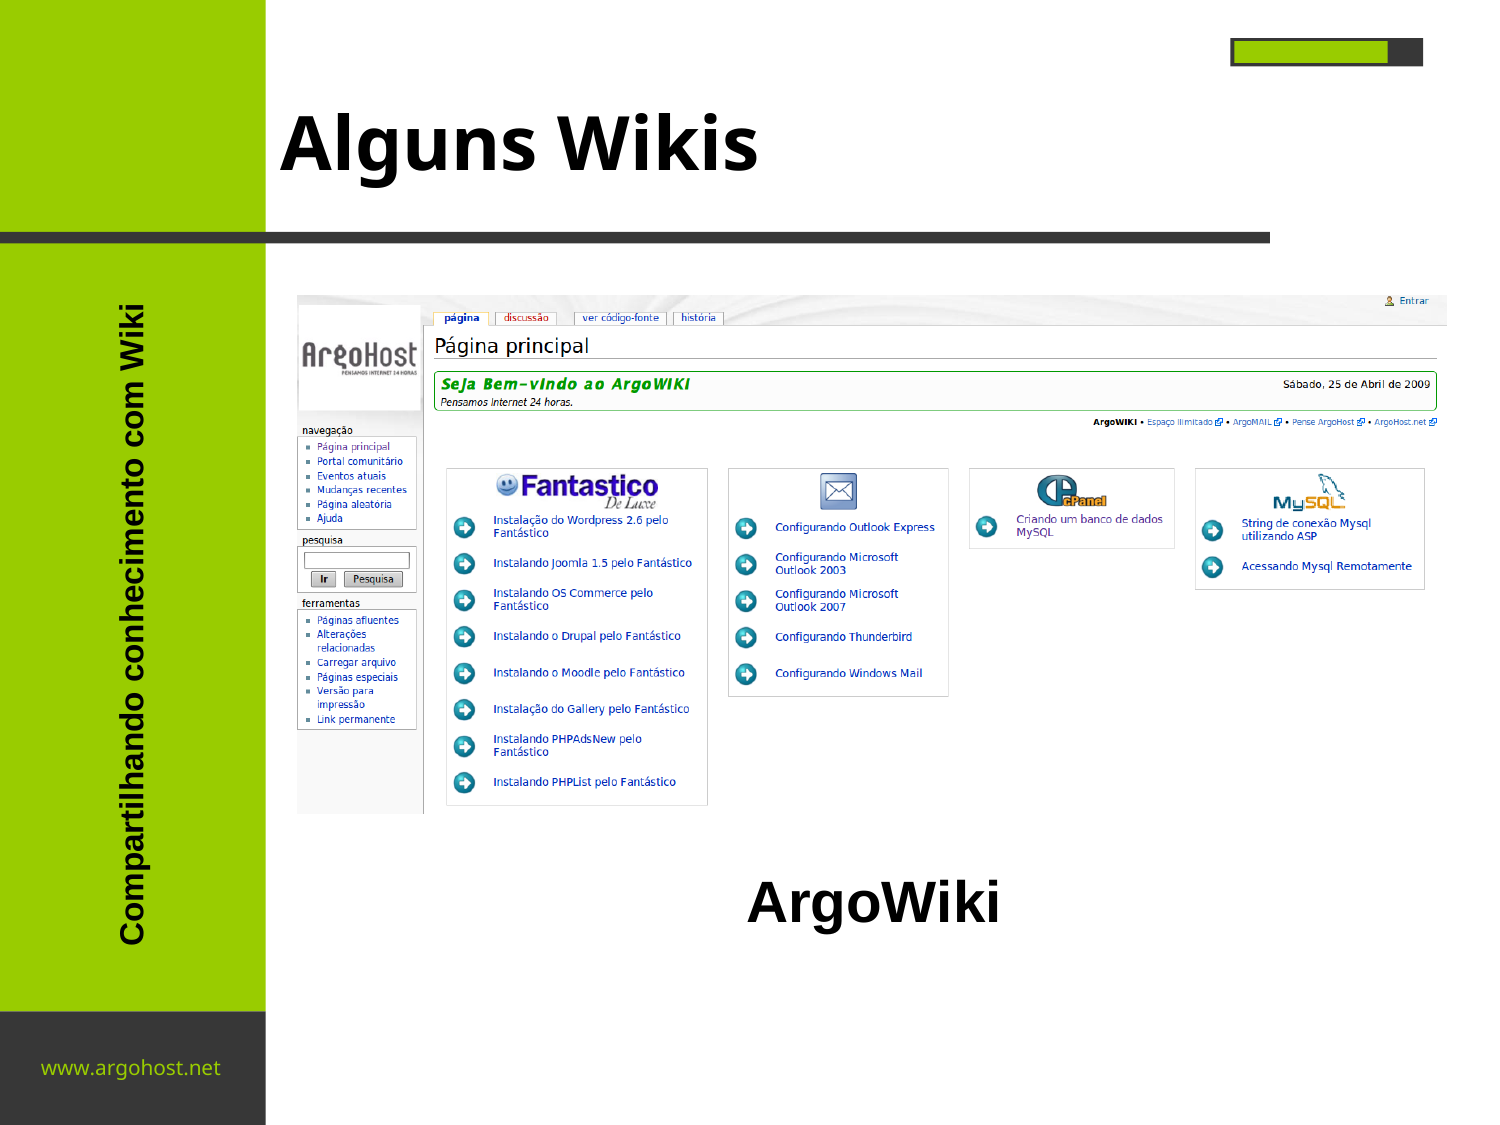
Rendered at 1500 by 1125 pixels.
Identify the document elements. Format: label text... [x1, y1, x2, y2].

text_box Compartilhando conhecimento com Wiki [100, 279, 160, 971]
picture [297, 295, 1447, 814]
text_box ArgoWiki [731, 856, 1017, 942]
text_box [1230, 38, 1424, 67]
text_box [0, 0, 1270, 1125]
text_box www.argohost.net [26, 1046, 236, 1088]
text_box Alguns Wikis [265, 88, 1471, 194]
